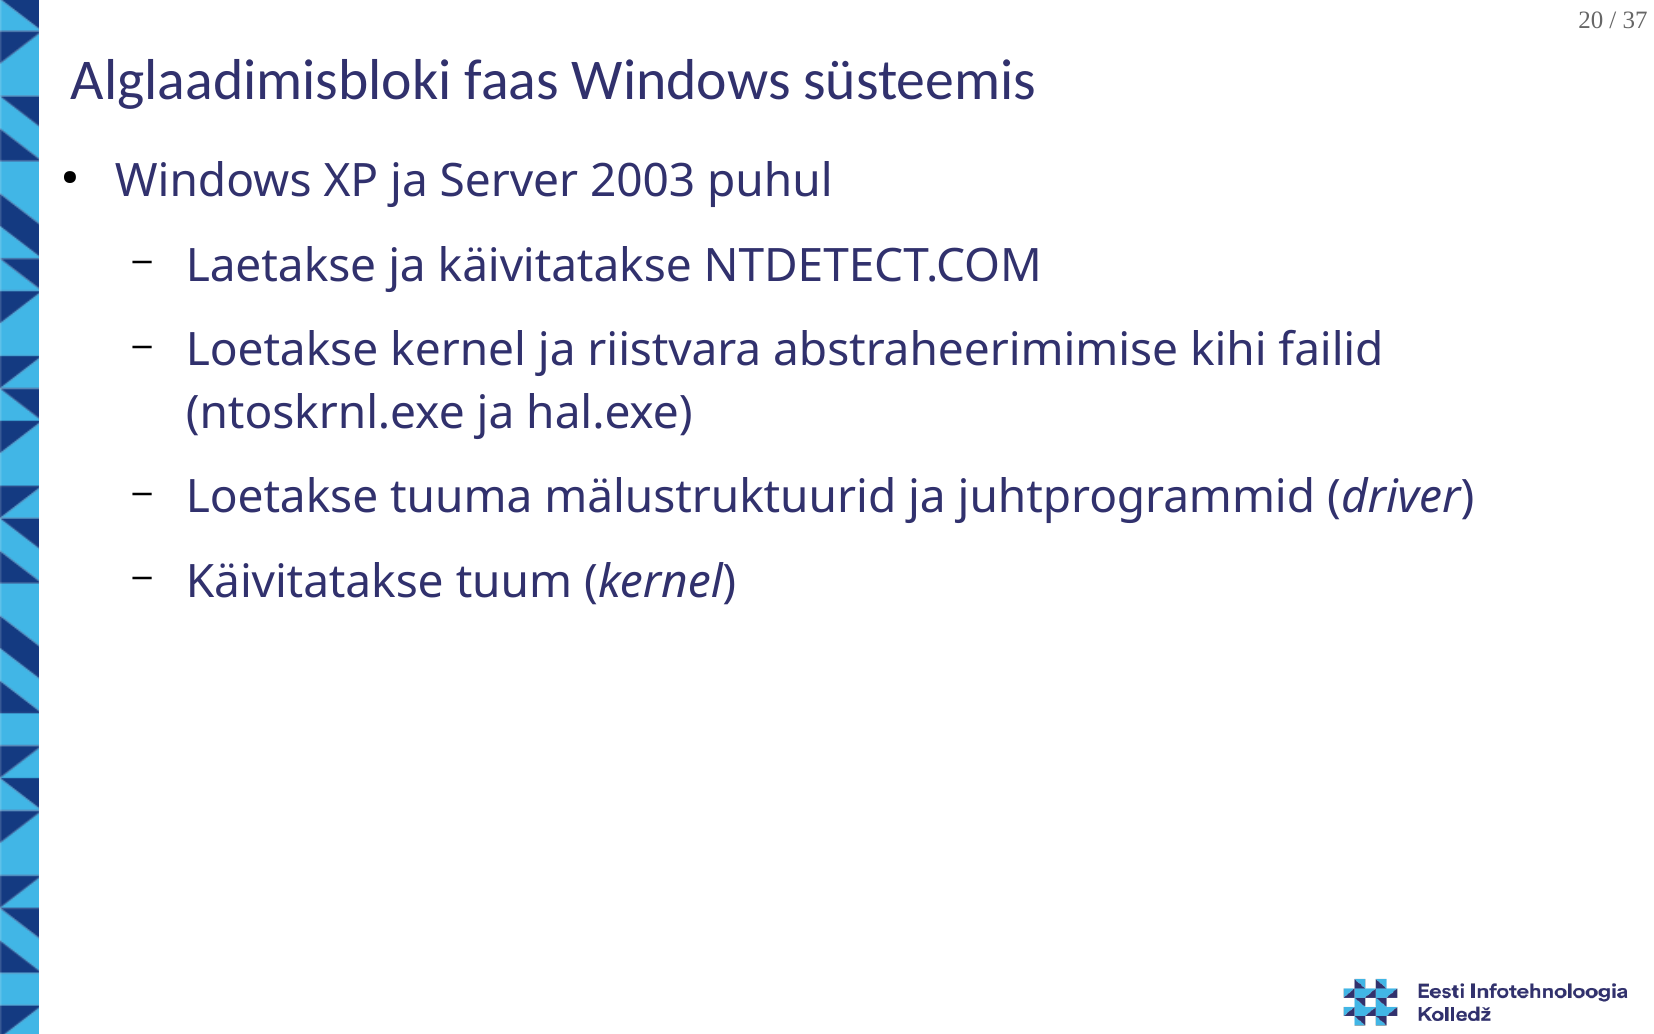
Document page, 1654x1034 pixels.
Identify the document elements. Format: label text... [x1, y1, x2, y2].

list Windows XP ja Server 2003 puhul Laetakse ja käivitatakse NTDETECT.COM Loetakse kernel ja riistvara abstraheerimimise kihi failid (ntoskrnl.exe ja hal.exe) Loetakse tuuma mälustruktuurid ja juhtprogrammid (driver) Käivitatakse tuum (kernel) [44, 147, 1611, 1012]
title Alglaadimisbloki faas Windows süsteemis [70, 41, 1630, 130]
